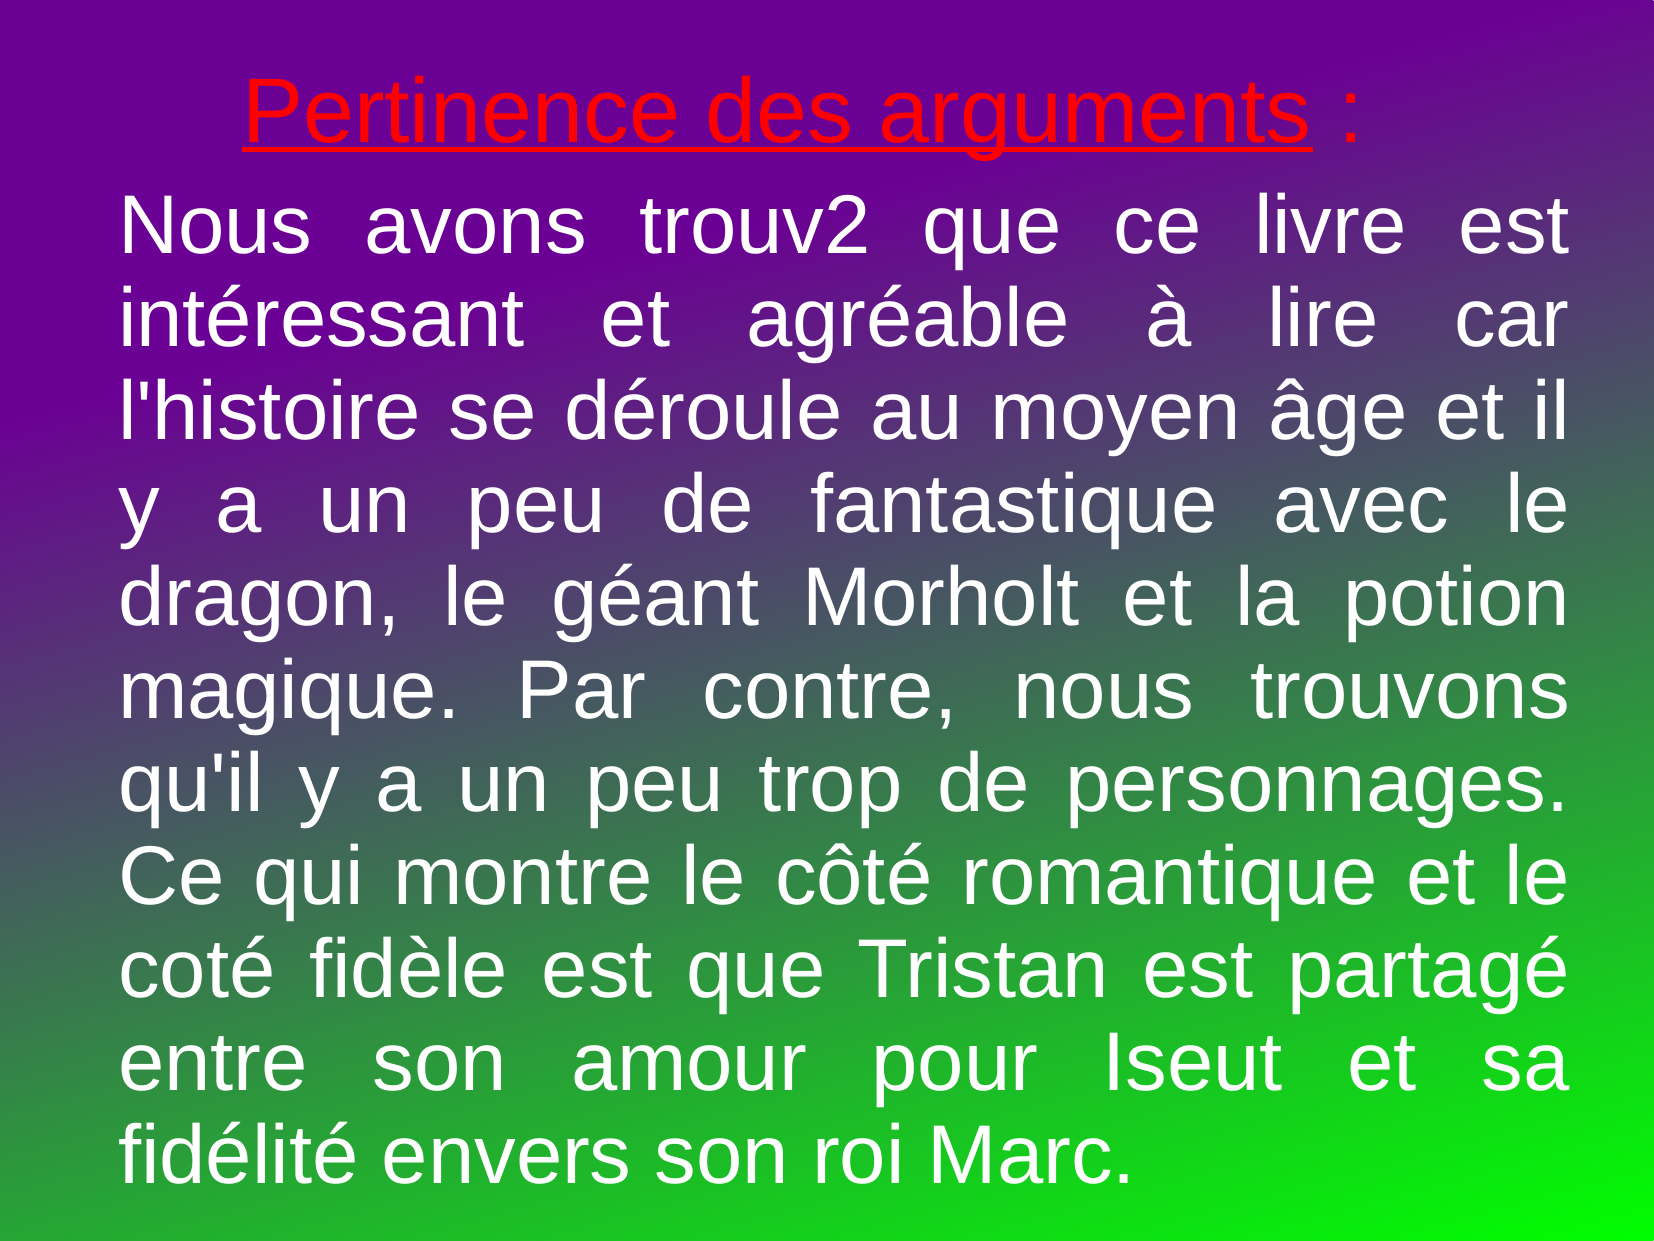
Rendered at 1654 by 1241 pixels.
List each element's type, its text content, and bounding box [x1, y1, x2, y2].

title Pertinence des arguments : [236, 59, 1371, 162]
title Nous avons trouv2 que ce livre est intéressant et agréable à lire car l'histoire se déroule au moyen âge et il y a un peu de fantastique avec le dragon, le géant Morholt et la potion magique. Par contre, nous trouvons qu'il y a un peu trop de personnages. Ce qui montre le côté romantique et le coté fidèle est que Tristan est partagé entre son amour pour Iseut et sa fidélité envers son roi Marc. [82, 177, 1571, 1203]
